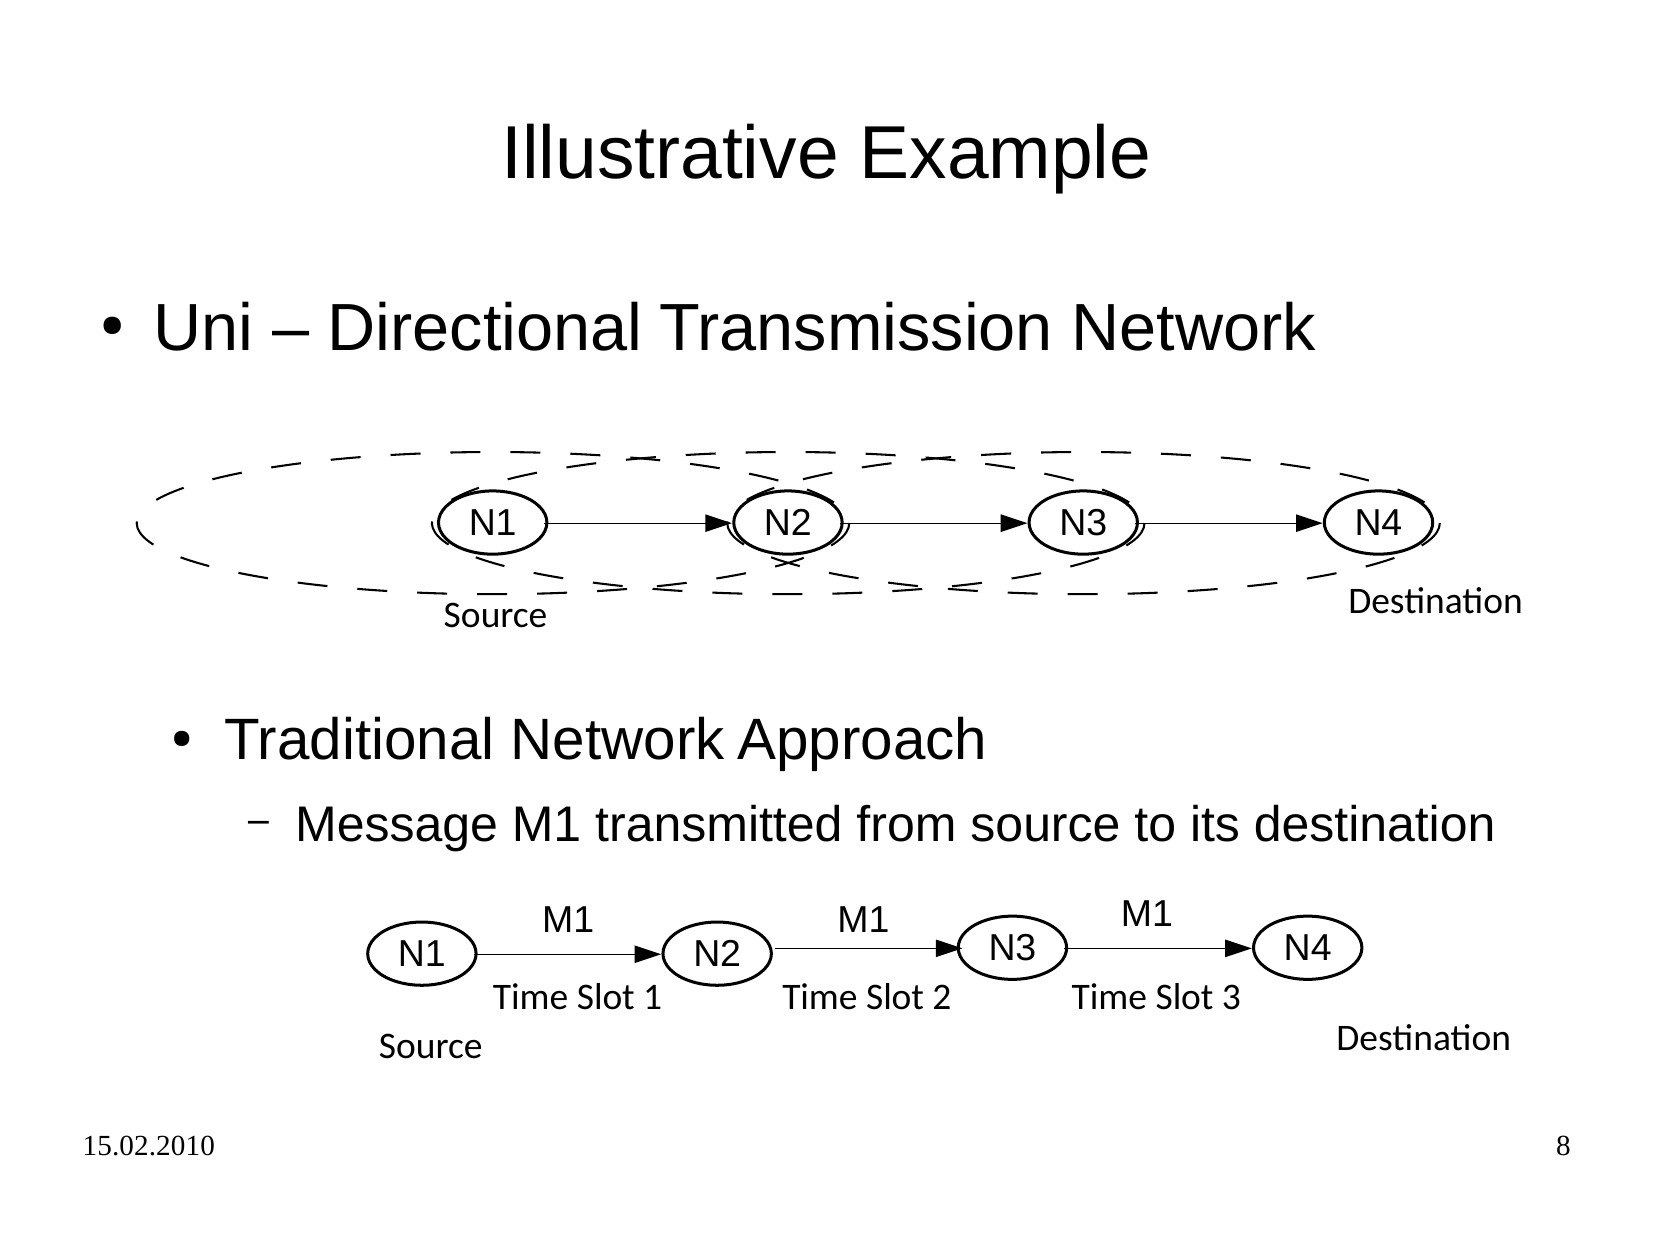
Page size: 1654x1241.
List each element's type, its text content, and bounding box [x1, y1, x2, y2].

text_box N3 [958, 916, 1067, 980]
text_box N2 [662, 922, 772, 986]
text_box Time Slot 3 [1056, 973, 1257, 1027]
text_box Time Slot 1 [478, 973, 678, 1027]
text_box N4 [1253, 916, 1362, 980]
text_box Time Slot 2 [767, 973, 967, 1027]
text_box N1 [438, 490, 547, 555]
text_box N2 [733, 490, 843, 555]
list Uni – Directional Transmission Network Traditional Network Approach Message M1 transmitted from source to its destination [82, 290, 1571, 1109]
text_box Source [429, 592, 563, 645]
text_box Destination [1333, 578, 1538, 631]
text_box M1 [822, 890, 908, 948]
text_box M1 [527, 890, 613, 948]
title Illustrative Example [82, 56, 1571, 250]
text_box M1 [1106, 884, 1191, 942]
text_box N1 [367, 922, 477, 986]
text_box Destination [1321, 1015, 1527, 1068]
text_box N3 [1029, 490, 1138, 555]
text_box Source [364, 1023, 498, 1076]
text_box N4 [1324, 490, 1433, 555]
